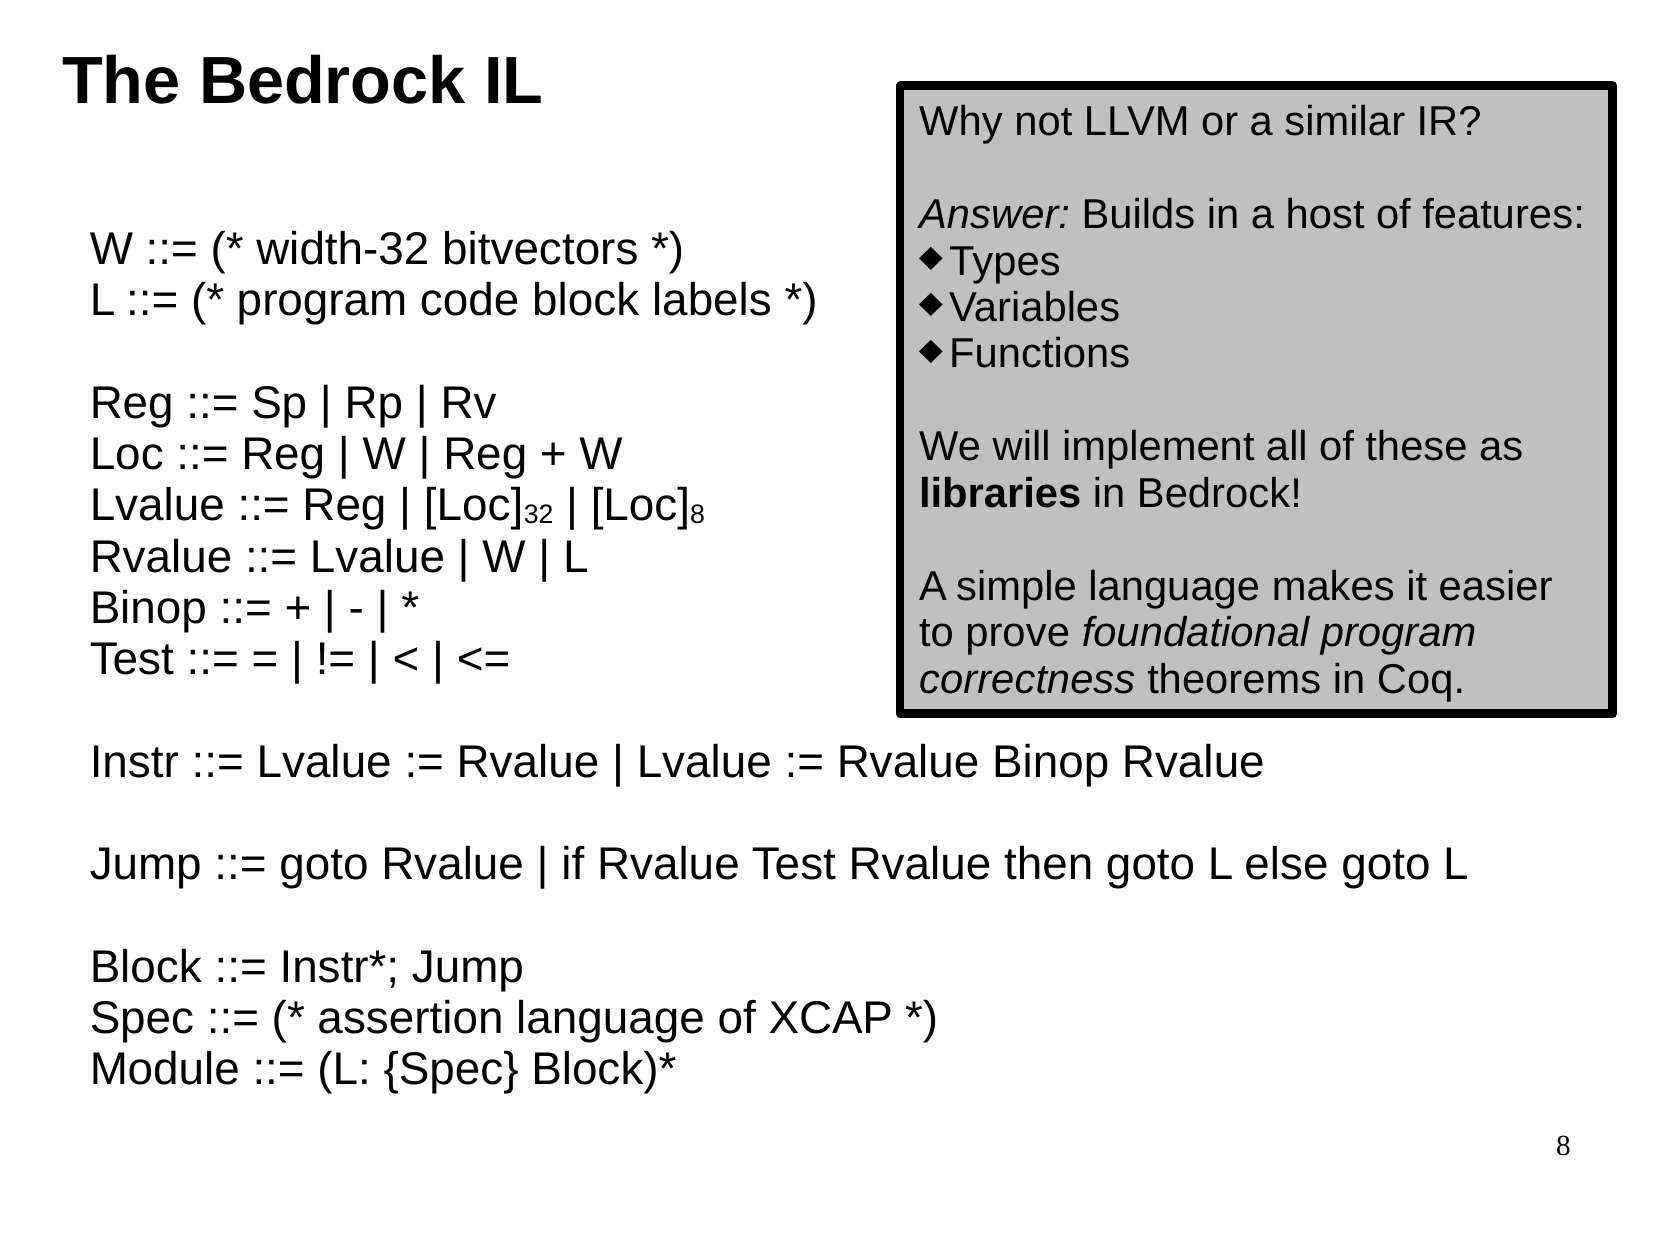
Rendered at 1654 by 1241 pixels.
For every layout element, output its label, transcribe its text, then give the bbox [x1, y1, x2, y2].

text_box Why not LLVM or a similar IR? Answer: Builds in a host of features: Types Variables Functions We will implement all of these as libraries in Bedrock! A simple language makes it easier to prove foundational program correctness theorems in Coq. [900, 85, 1613, 706]
text_box The Bedrock IL [47, 35, 1510, 126]
text_box W ::= (* width-32 bitvectors *) L ::= (* program code block labels *) Reg ::= Sp | Rp | Rv Loc ::= Reg | W | Reg + W Lvalue ::= Reg | [Loc]32 | [Loc]8 Rvalue ::= Lvalue | W | L Binop ::= + | - | * Test ::= = | != | < | <= Instr ::= Lvalue := Rvalue | Lvalue := Rvalue Binop Rvalue Jump ::= goto Rvalue | if Rvalue Test Rvalue then goto L else goto L Block ::= Instr*; Jump Spec ::= (* assertion language of XCAP *) Module ::= (L: {Spec} Block)* [75, 215, 1576, 1117]
